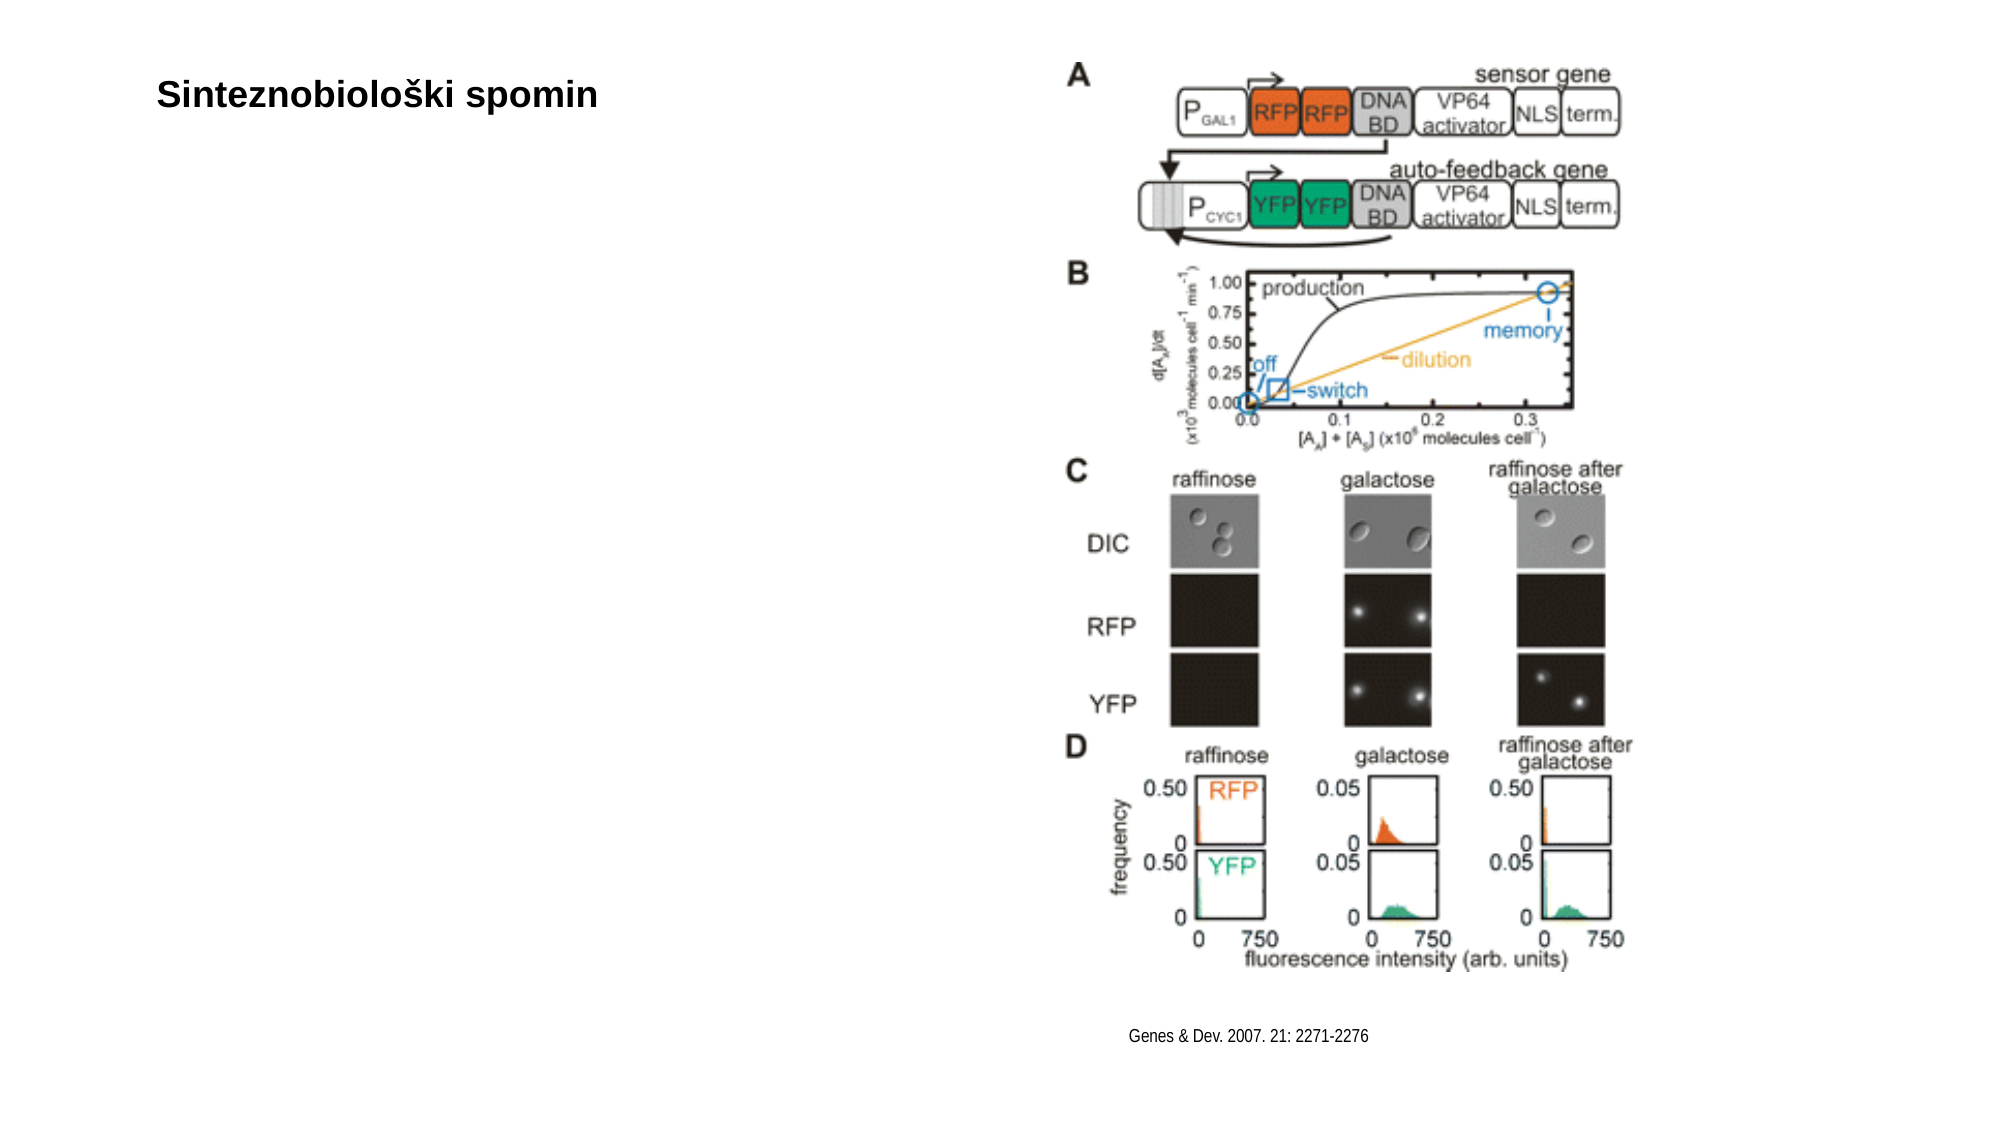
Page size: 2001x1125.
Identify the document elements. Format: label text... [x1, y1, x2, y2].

text_box Sinteznobiološki spomin [141, 62, 615, 123]
picture [1064, 62, 1635, 972]
text_box Genes & Dev. 2007. 21: 2271-2276 [1114, 1016, 1388, 1054]
